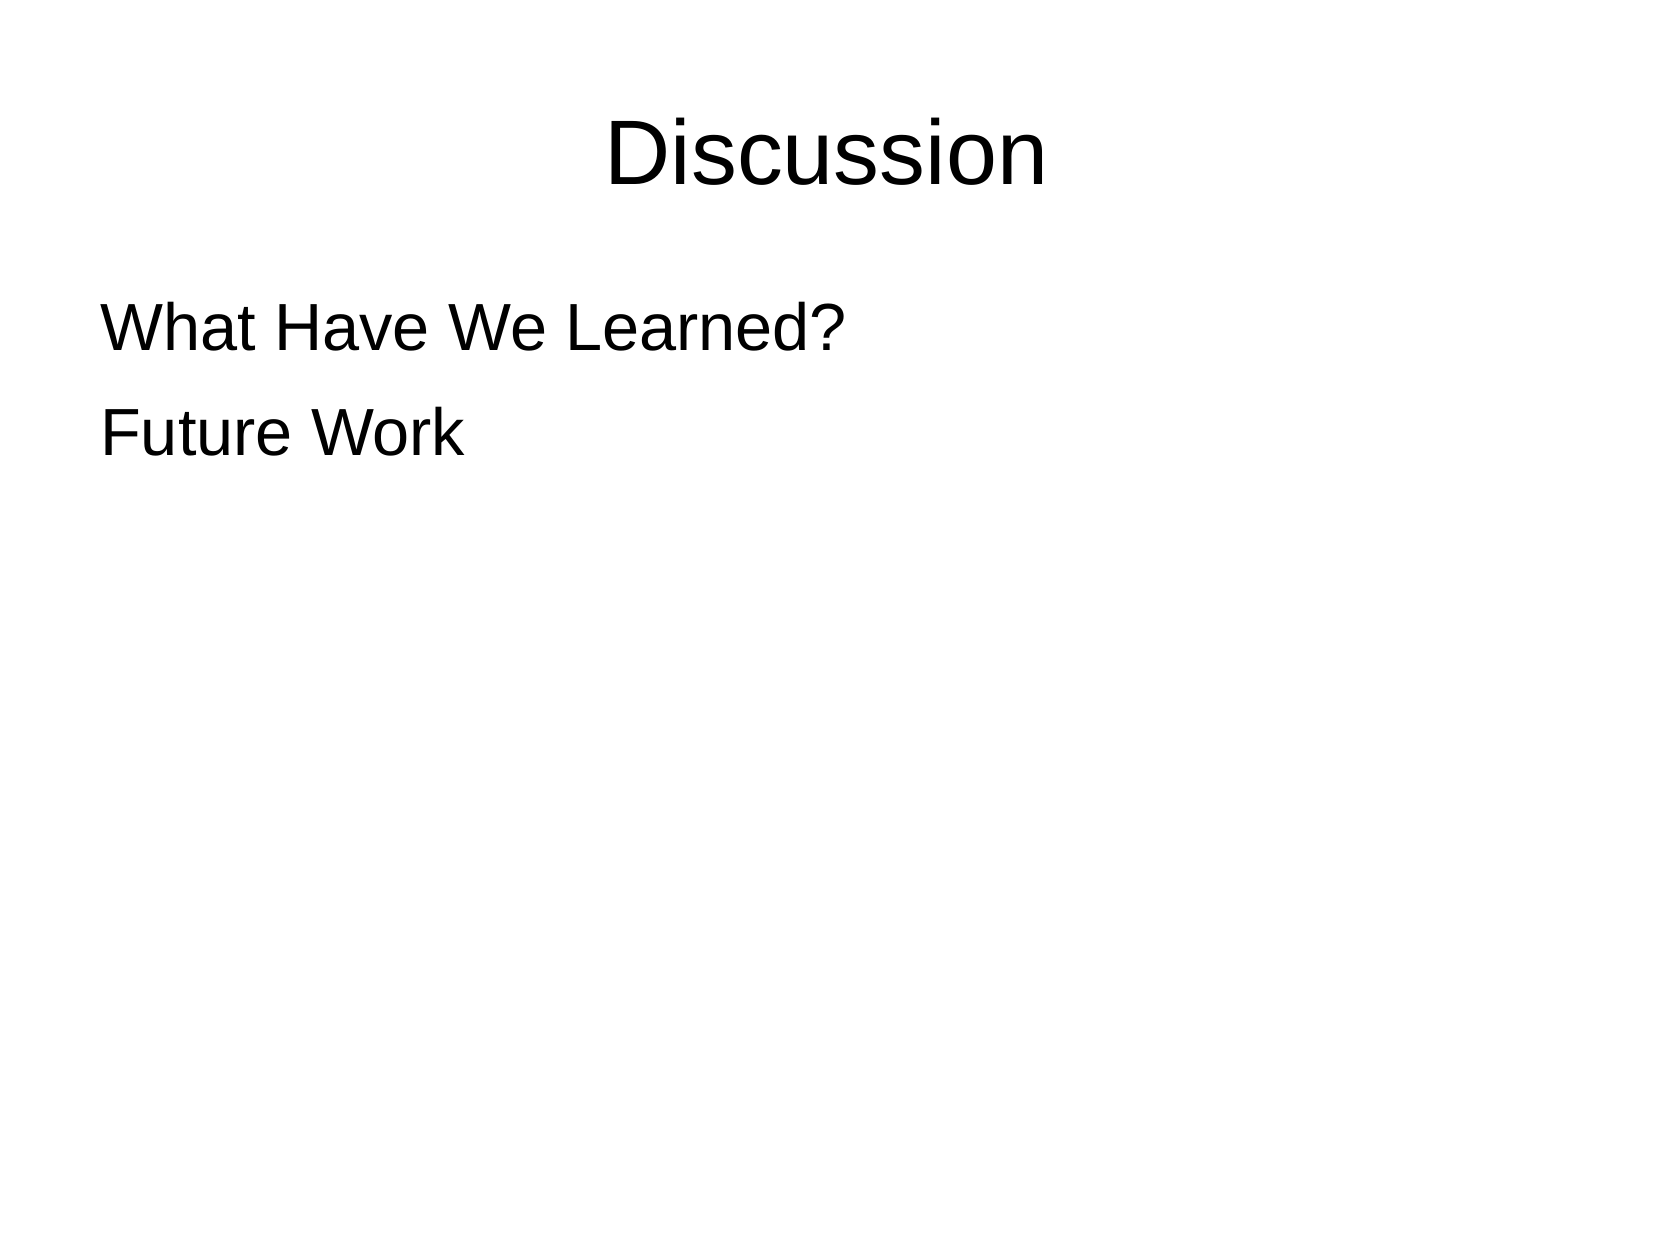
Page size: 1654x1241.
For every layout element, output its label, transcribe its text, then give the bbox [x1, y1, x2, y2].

title Discussion [82, 56, 1571, 250]
list What Have We Learned? Future Work [82, 290, 1571, 1094]
